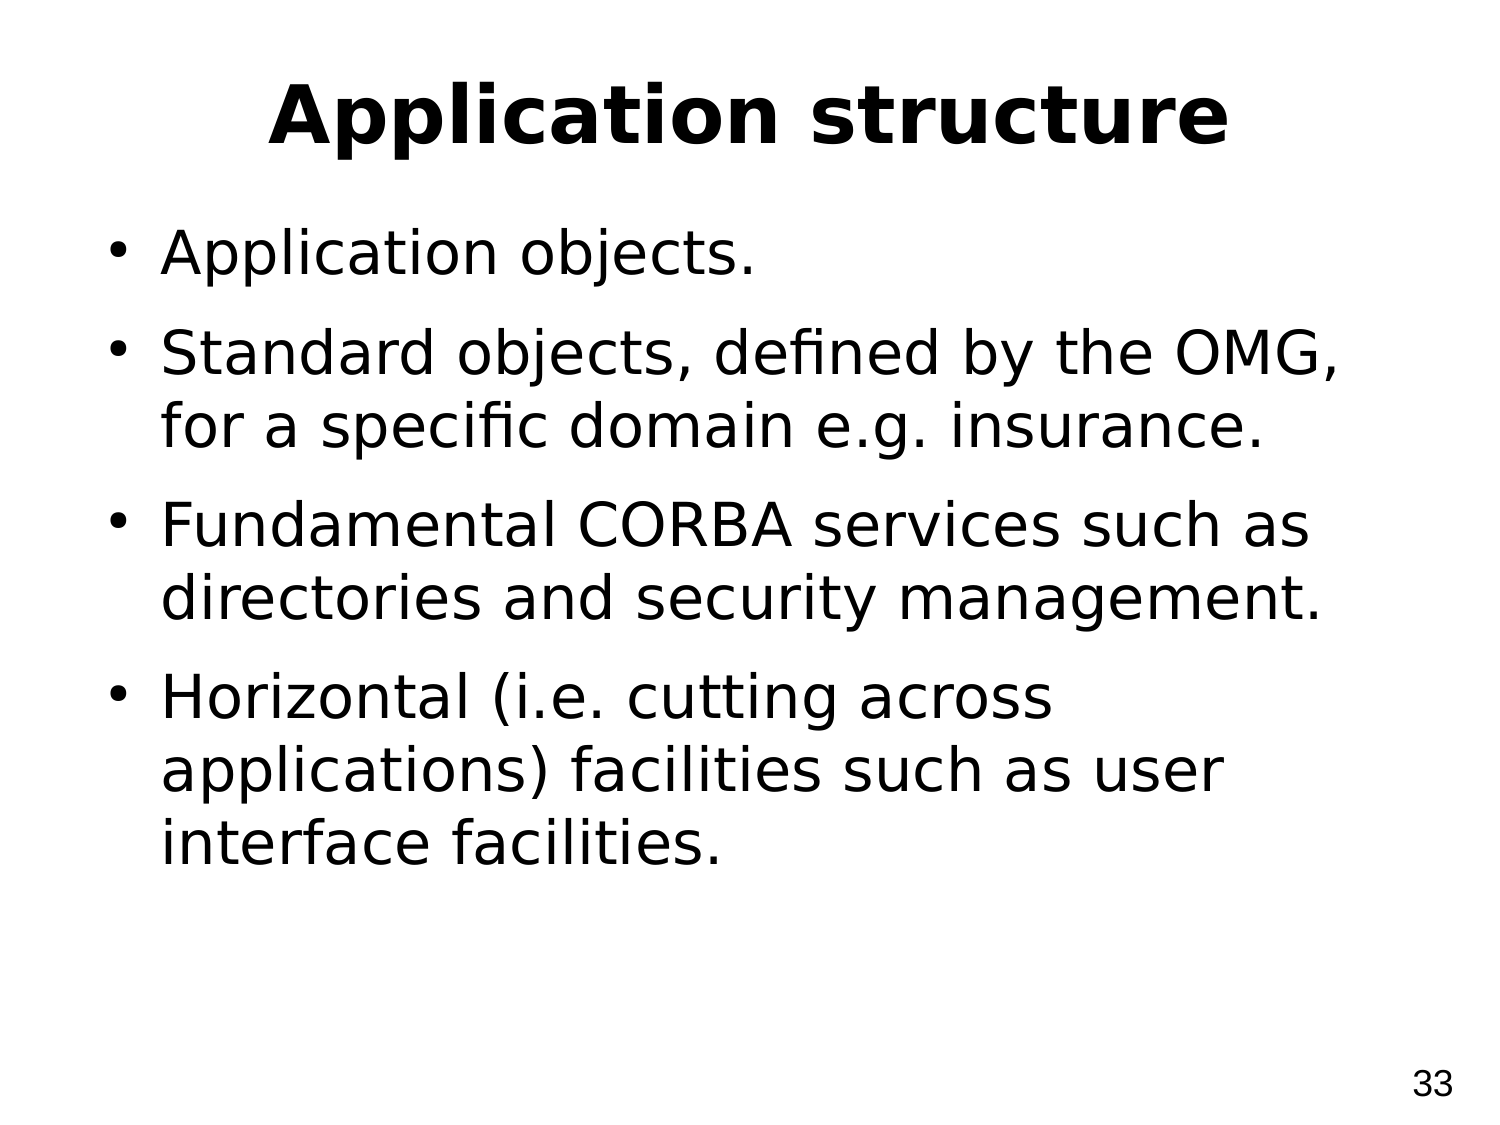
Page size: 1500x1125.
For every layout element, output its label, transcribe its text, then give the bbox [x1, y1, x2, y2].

title Application structure [75, 44, 1425, 177]
list Application objects. Standard objects, defined by the OMG, for a specific domain e.g. insurance. Fundamental CORBA services such as directories and security management. Horizontal (i.e. cutting across applications) facilities such as user interface facilities. [75, 206, 1425, 1093]
